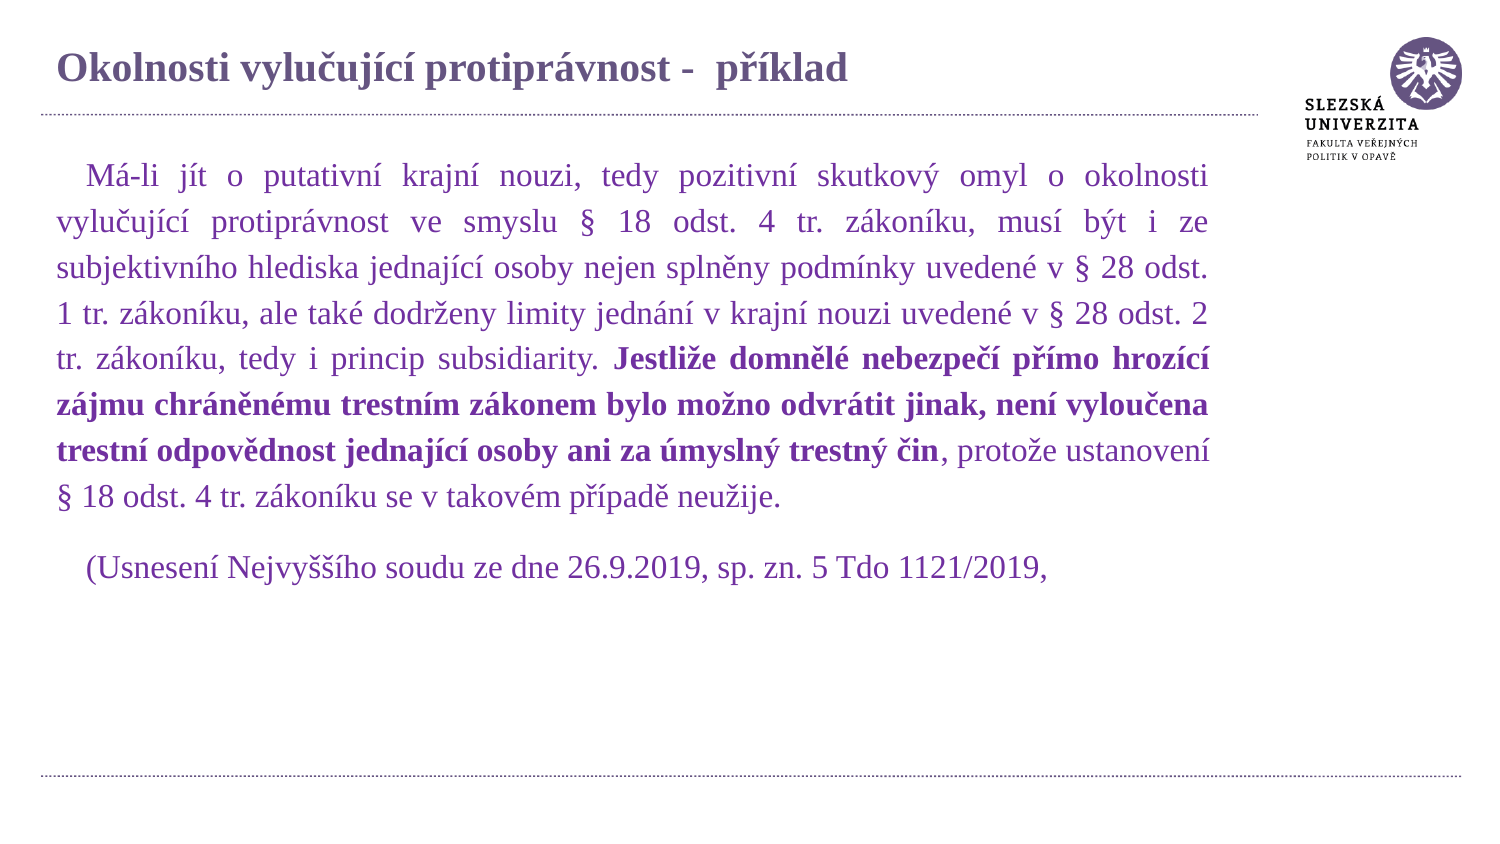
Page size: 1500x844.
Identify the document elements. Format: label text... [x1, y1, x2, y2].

text_box Má-li jít o putativní krajní nouzi, tedy pozitivní skutkový omyl o okolnosti vylučující protiprávnost ve smyslu § 18 odst. 4 tr. zákoníku, musí být i ze subjektivního hlediska jednající osoby nejen splněny podmínky uvedené v § 28 odst. 1 tr. zákoníku, ale také dodrženy limity jednání v krajní nouzi uvedené v § 28 odst. 2 tr. zákoníku, tedy i princip subsidiarity. Jestliže domnělé nebezpečí přímo hrozící zájmu chráněnému trestním zákonem bylo možno odvrátit jinak, není vyloučena trestní odpovědnost jednající osoby ani za úmyslný trestný čin, protože ustanovení § 18 odst. 4 tr. zákoníku se v takovém případě neužije. (Usnesení Nejvyššího soudu ze dne 26.9.2019, sp. zn. 5 Tdo 1121/2019, [41, 139, 1226, 620]
title Okolnosti vylučující protiprávnost - příklad [41, 32, 1325, 116]
